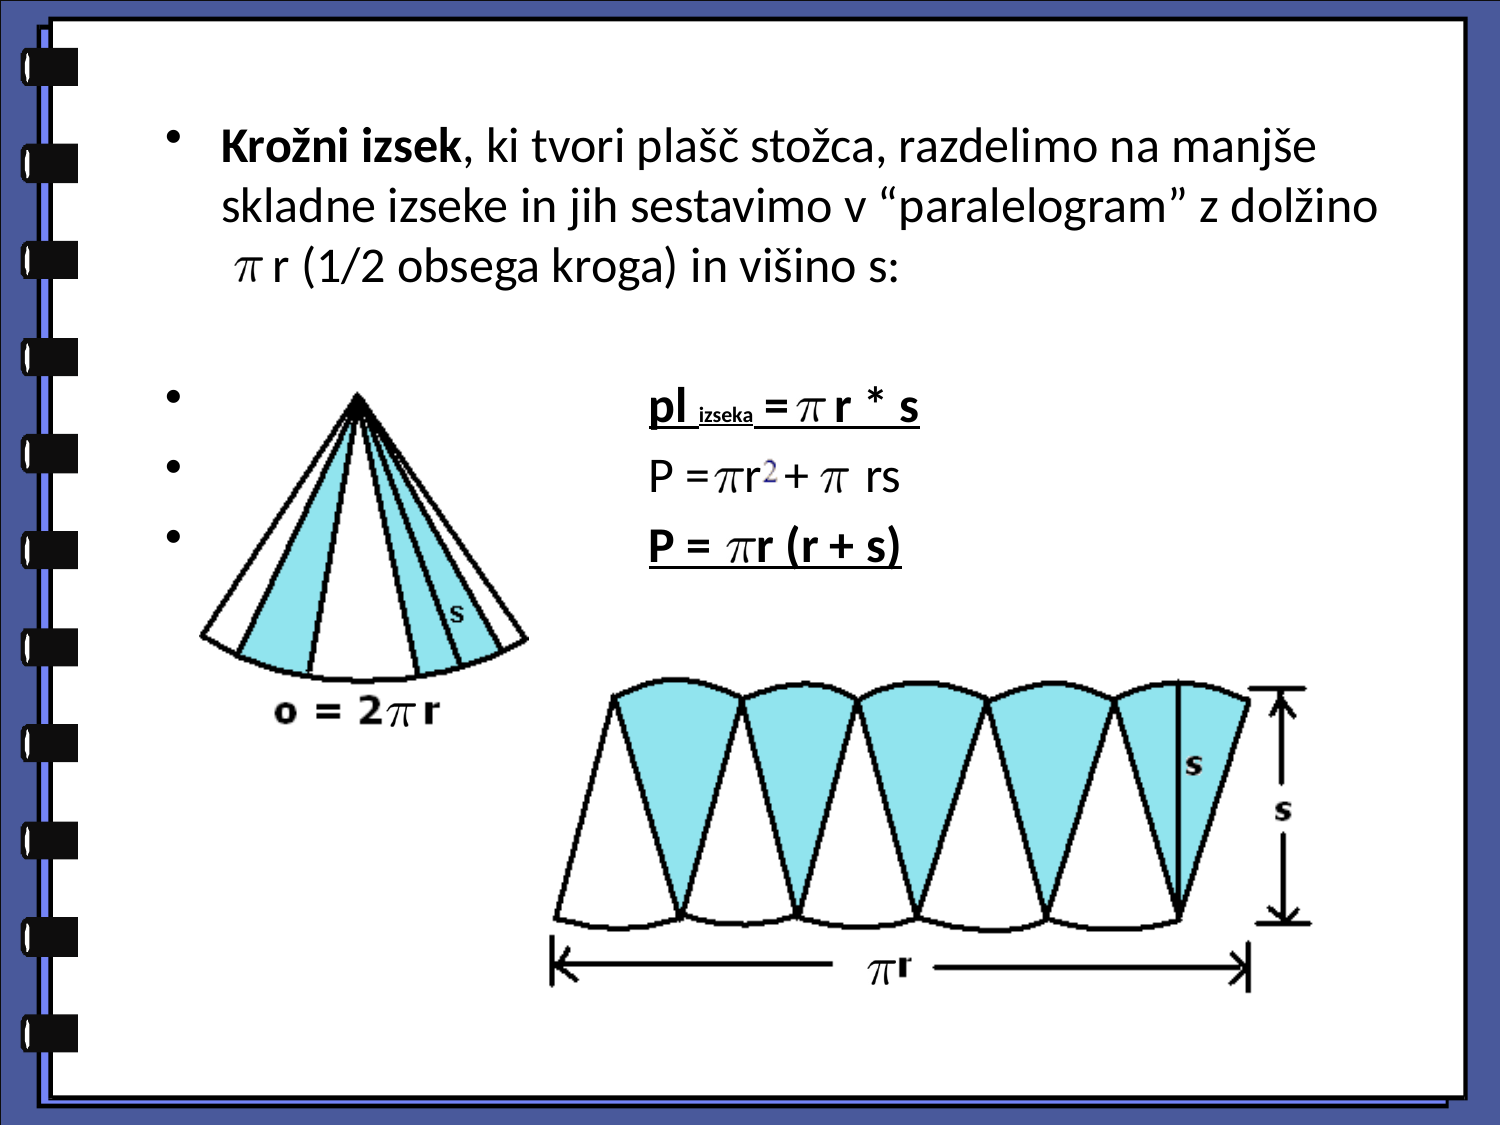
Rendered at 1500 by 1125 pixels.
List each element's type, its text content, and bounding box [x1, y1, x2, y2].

picture [199, 374, 1323, 1002]
picture [714, 468, 744, 493]
picture [820, 468, 849, 493]
picture [796, 398, 826, 422]
picture [234, 257, 263, 282]
list Krožni izsek, ki tvori plašč stožca, razdelimo na manjše skladne izseke in jih sestavimo v “paralelogram” z dolžino r r (1/2 obsega kroga) in višino s: pl izseka = r * s P = r + rs P = r (r + s) [150, 105, 1413, 1063]
picture [761, 456, 781, 489]
picture [726, 538, 756, 563]
